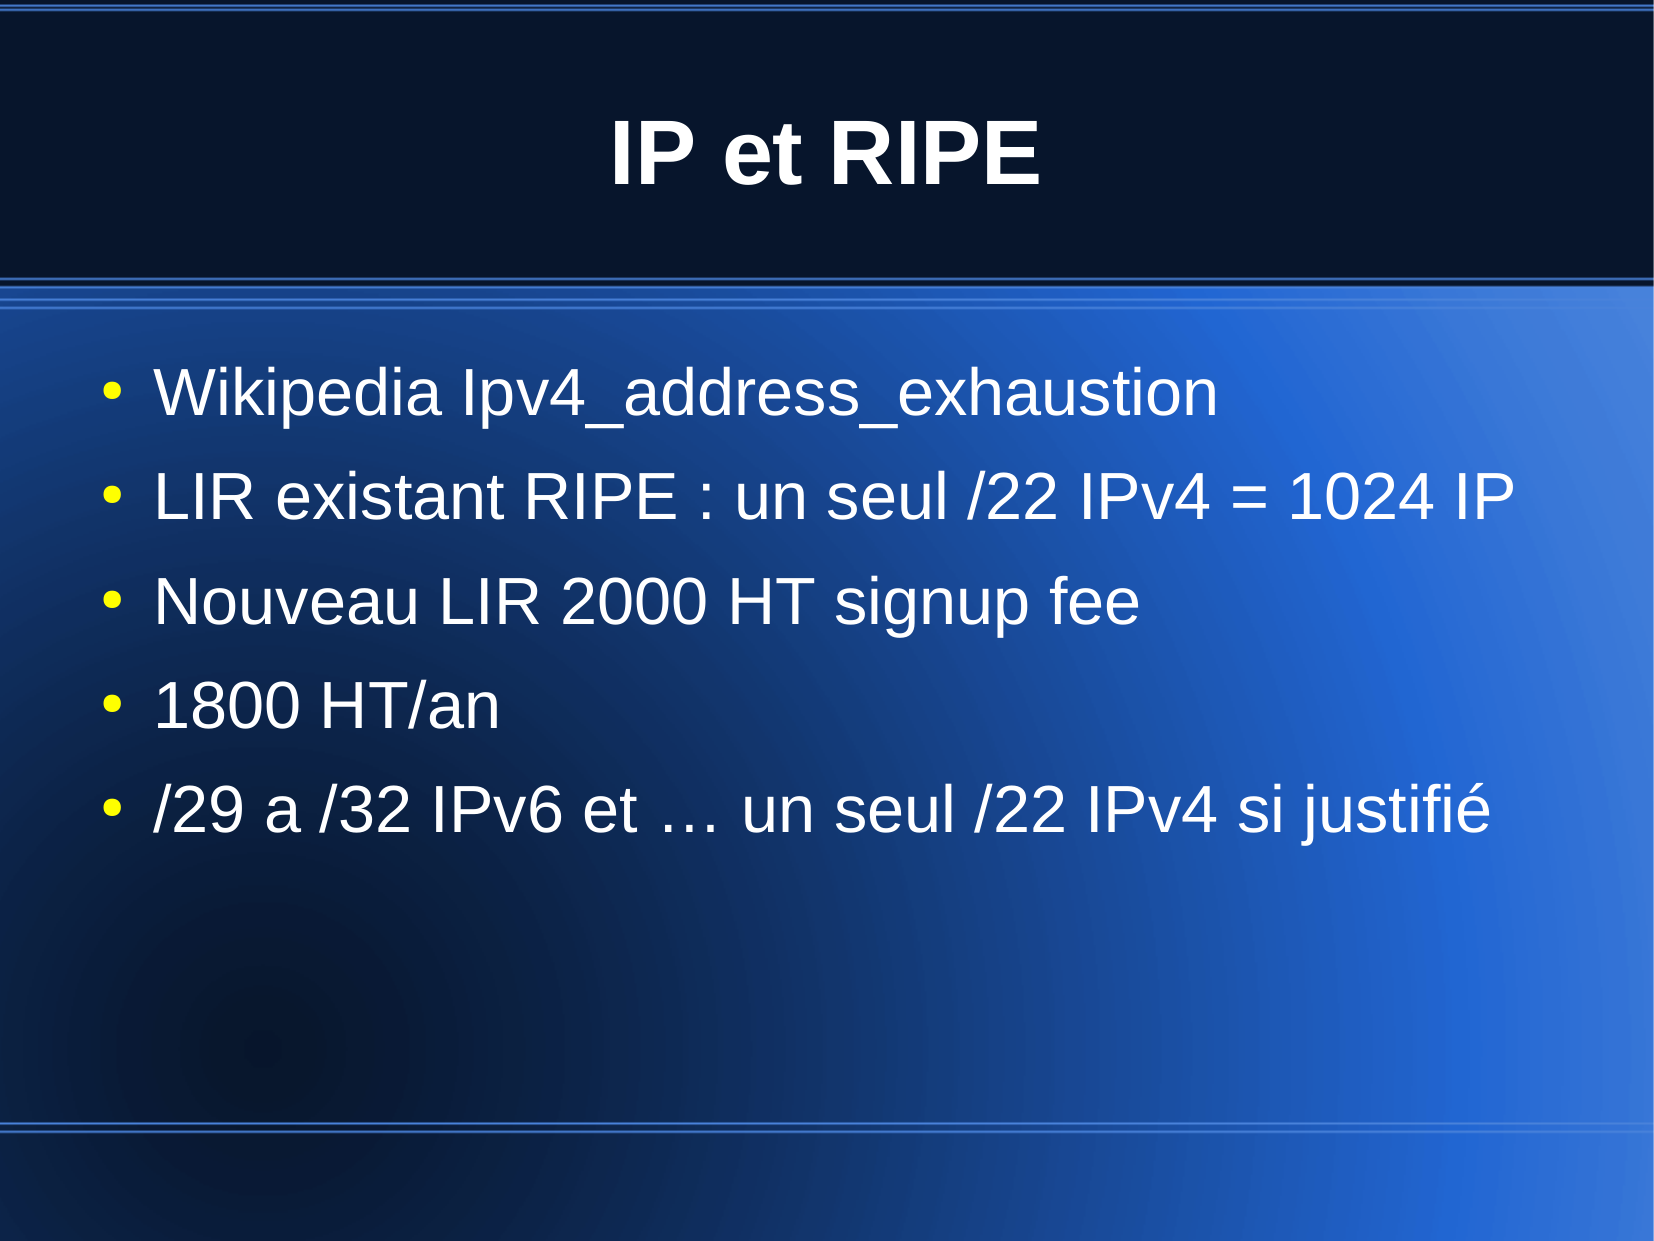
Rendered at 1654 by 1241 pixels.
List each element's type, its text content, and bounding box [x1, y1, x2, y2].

title IP et RIPE [82, 56, 1571, 250]
list Wikipedia Ipv4_address_exhaustion LIR existant RIPE : un seul /22 IPv4 = 1024 IP Nouveau LIR 2000 HT signup fee 1800 HT/an /29 a /32 IPv6 et … un seul /22 IPv4 si justifié [82, 355, 1571, 1159]
picture [0, 0, 1654, 1241]
